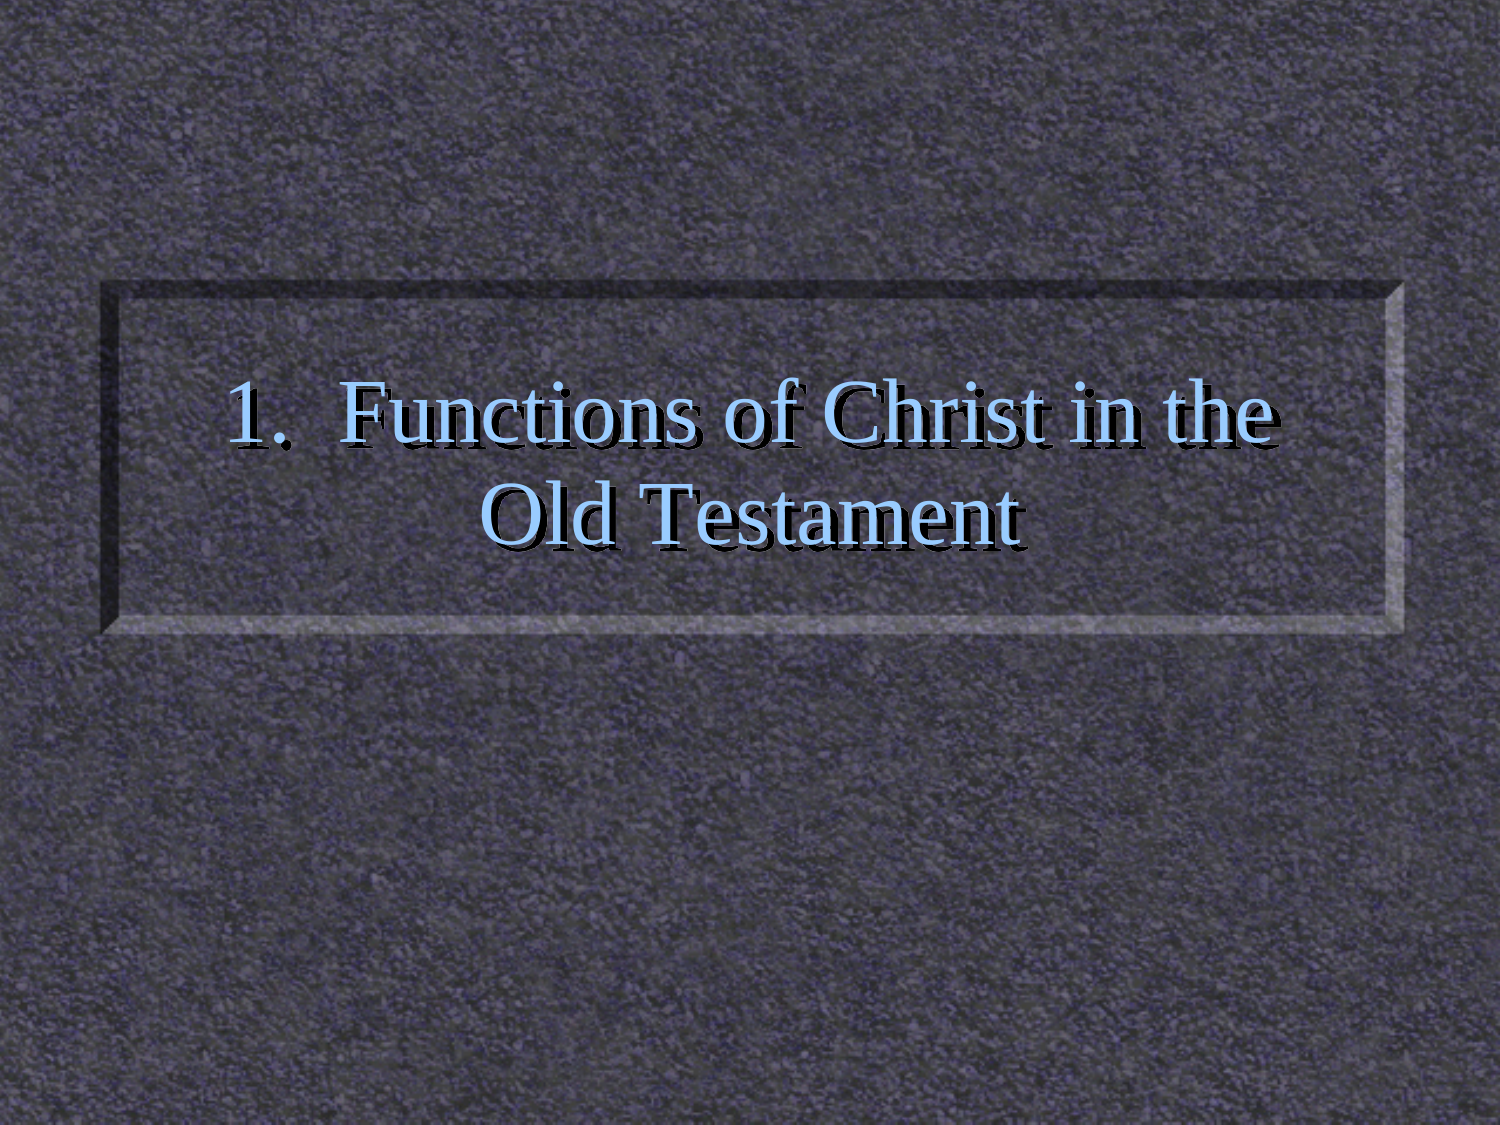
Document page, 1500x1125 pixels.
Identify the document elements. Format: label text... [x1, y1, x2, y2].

picture [0, 0, 1500, 1125]
title 1. Functions of Christ in the Old Testament [150, 337, 1351, 588]
